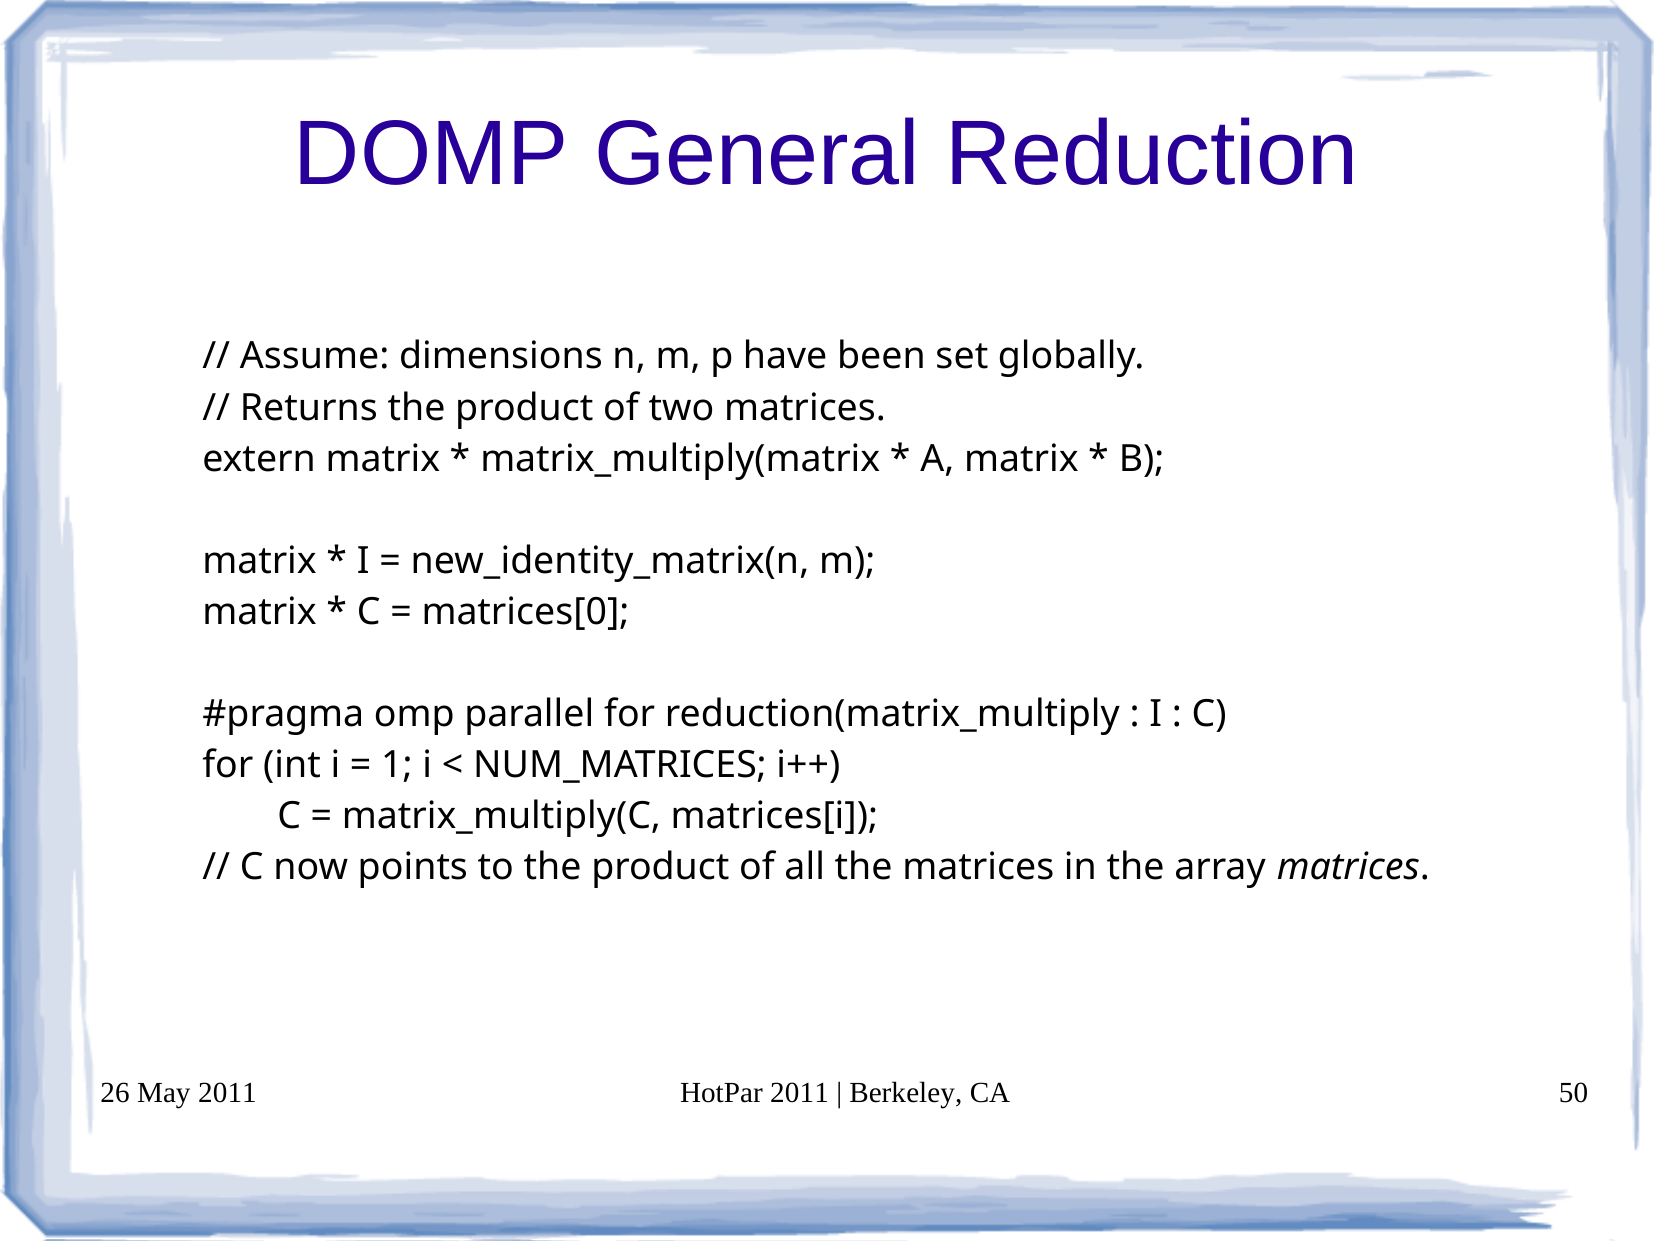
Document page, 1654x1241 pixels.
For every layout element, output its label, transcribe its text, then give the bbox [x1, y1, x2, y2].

picture [0, 0, 1654, 1241]
title DOMP General Reduction [82, 56, 1571, 250]
text_box // Assume: dimensions n, m, p have been set globally. // Returns the product of two matrices. extern matrix * matrix_multiply(matrix * A, matrix * B); matrix * I = new_identity_matrix(n, m); matrix * C = matrices[0]; #pragma omp parallel for reduction(matrix_multiply : I : C) for (int i = 1; i < NUM_MATRICES; i++) C = matrix_multiply(C, matrices[i]); // C now points to the product of all the matrices in the array matrices. [187, 321, 1501, 912]
